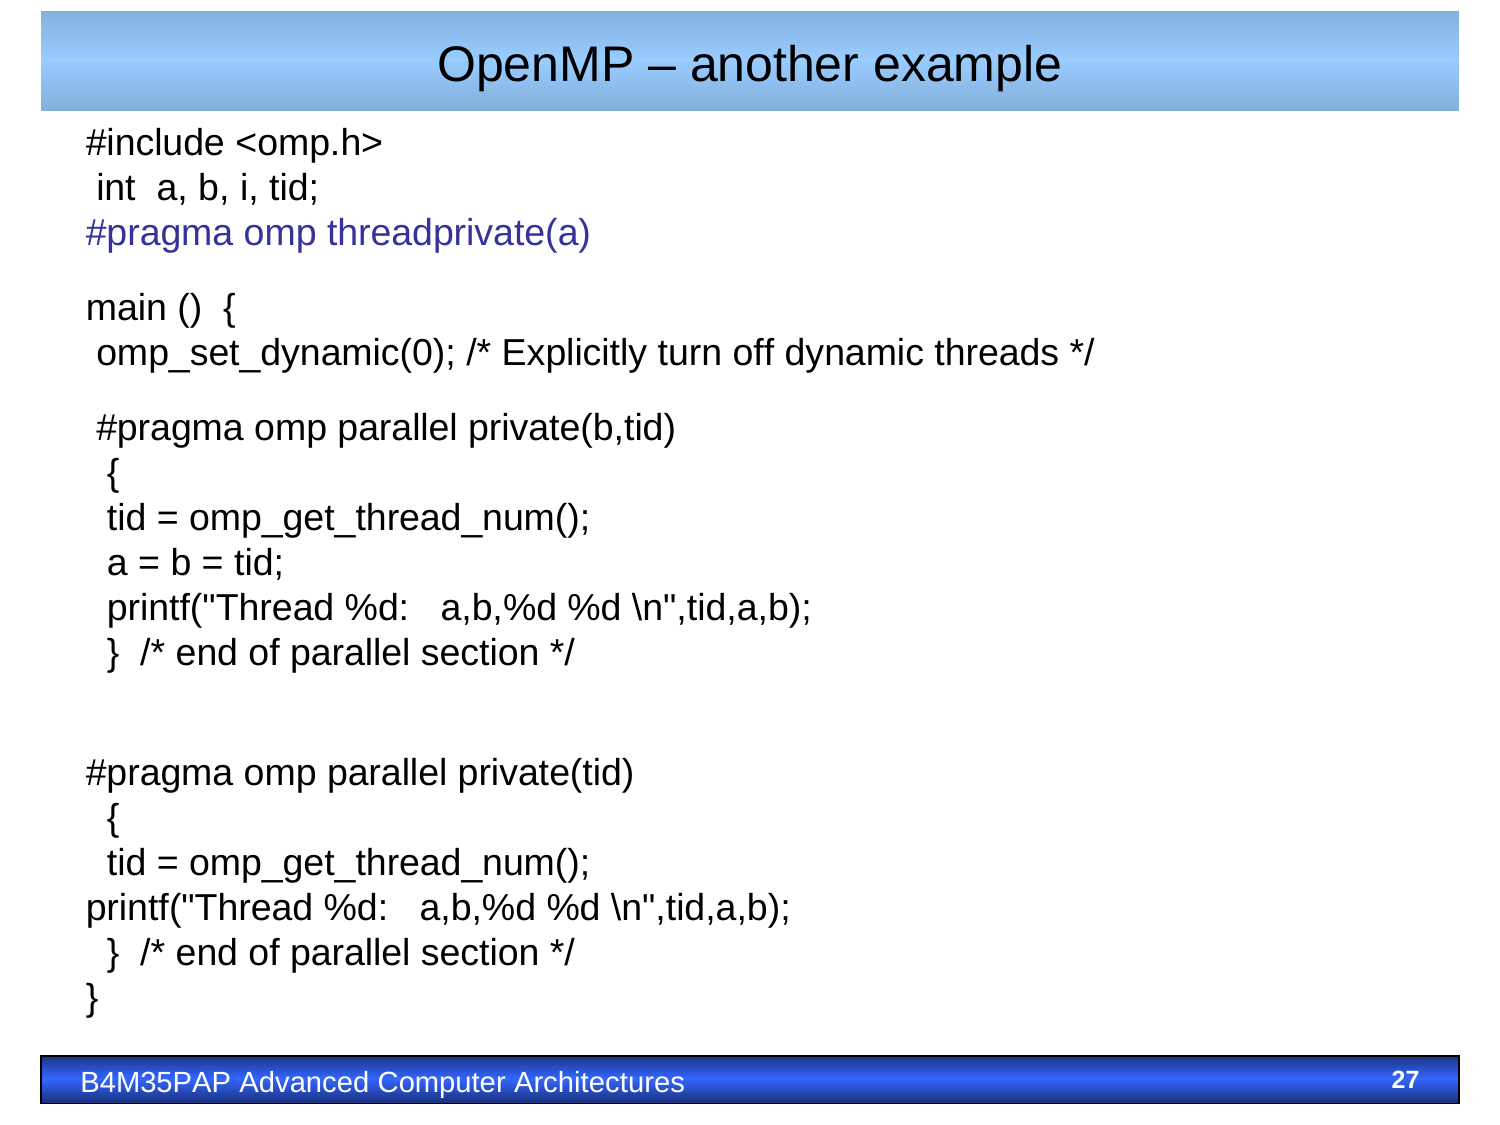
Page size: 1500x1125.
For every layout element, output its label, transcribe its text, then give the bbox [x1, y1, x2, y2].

title OpenMP – another example [41, 11, 1459, 111]
list #include <omp.h> int a, b, i, tid; #pragma omp threadprivate(a) main () { omp_set_dynamic(0); /* Explicitly turn off dynamic threads */ #pragma omp parallel private(b,tid) { tid = omp_get_thread_num(); a = b = tid; printf("Thread %d: a,b,%d %d \n",tid,a,b); } /* end of parallel section */ #pragma omp parallel private(tid) { tid = omp_get_thread_num(); printf("Thread %d: a,b,%d %d \n",tid,a,b); } /* end of parallel section */ } [64, 110, 1436, 1000]
